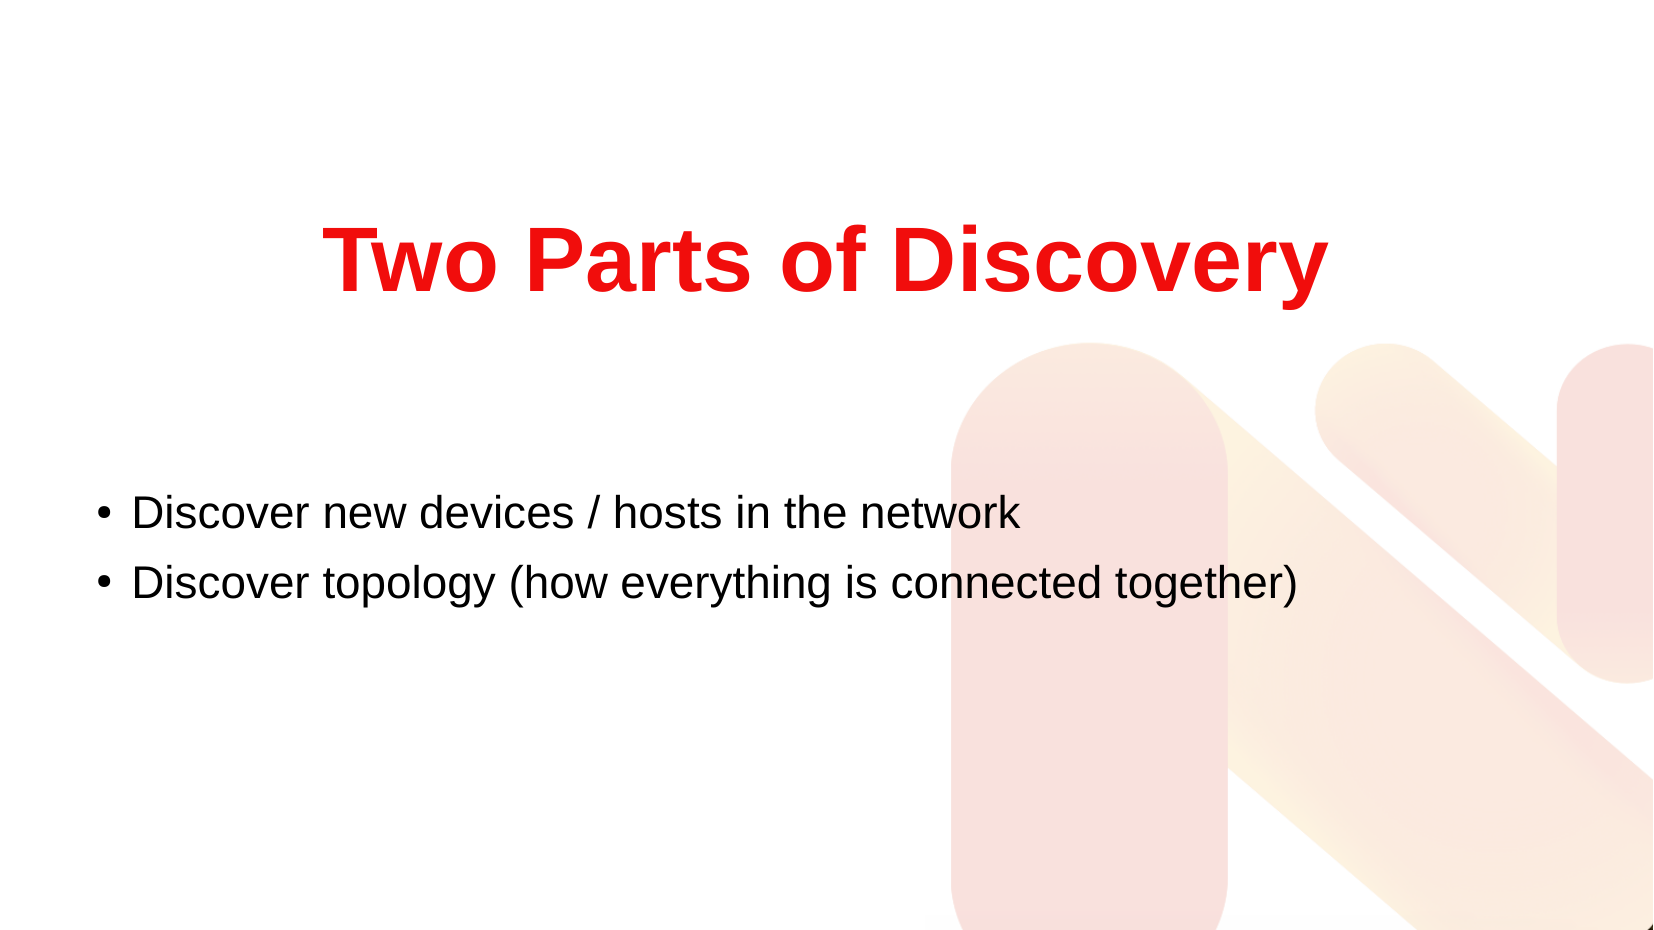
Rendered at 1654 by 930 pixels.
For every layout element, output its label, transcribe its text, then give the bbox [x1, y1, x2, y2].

title Two Parts of Discovery [82, 182, 1571, 338]
subtitle Discover new devices / hosts in the network Discover topology (how everything is connected together) [75, 487, 1563, 609]
picture [925, 327, 1653, 930]
